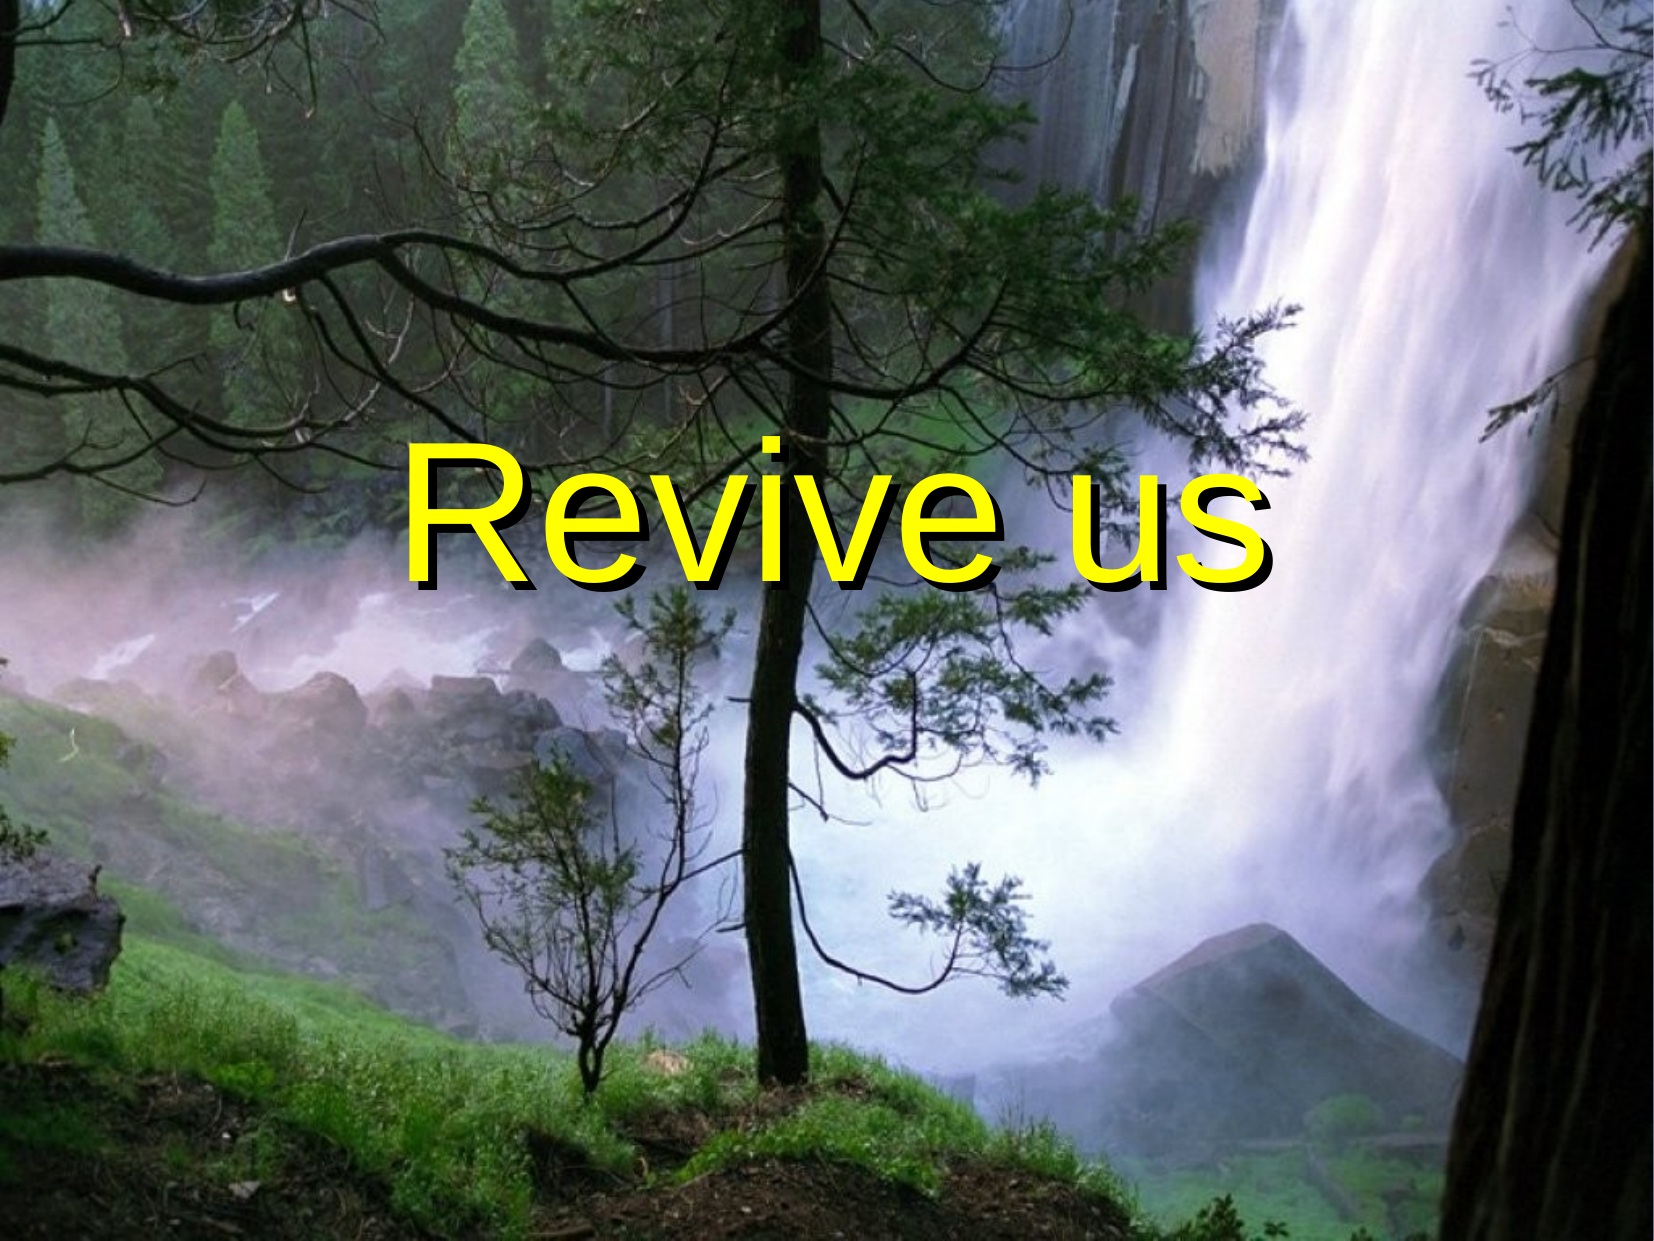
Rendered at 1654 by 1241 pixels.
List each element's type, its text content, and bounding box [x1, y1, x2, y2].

title Revive us [88, 400, 1577, 625]
picture [0, 0, 1654, 1241]
